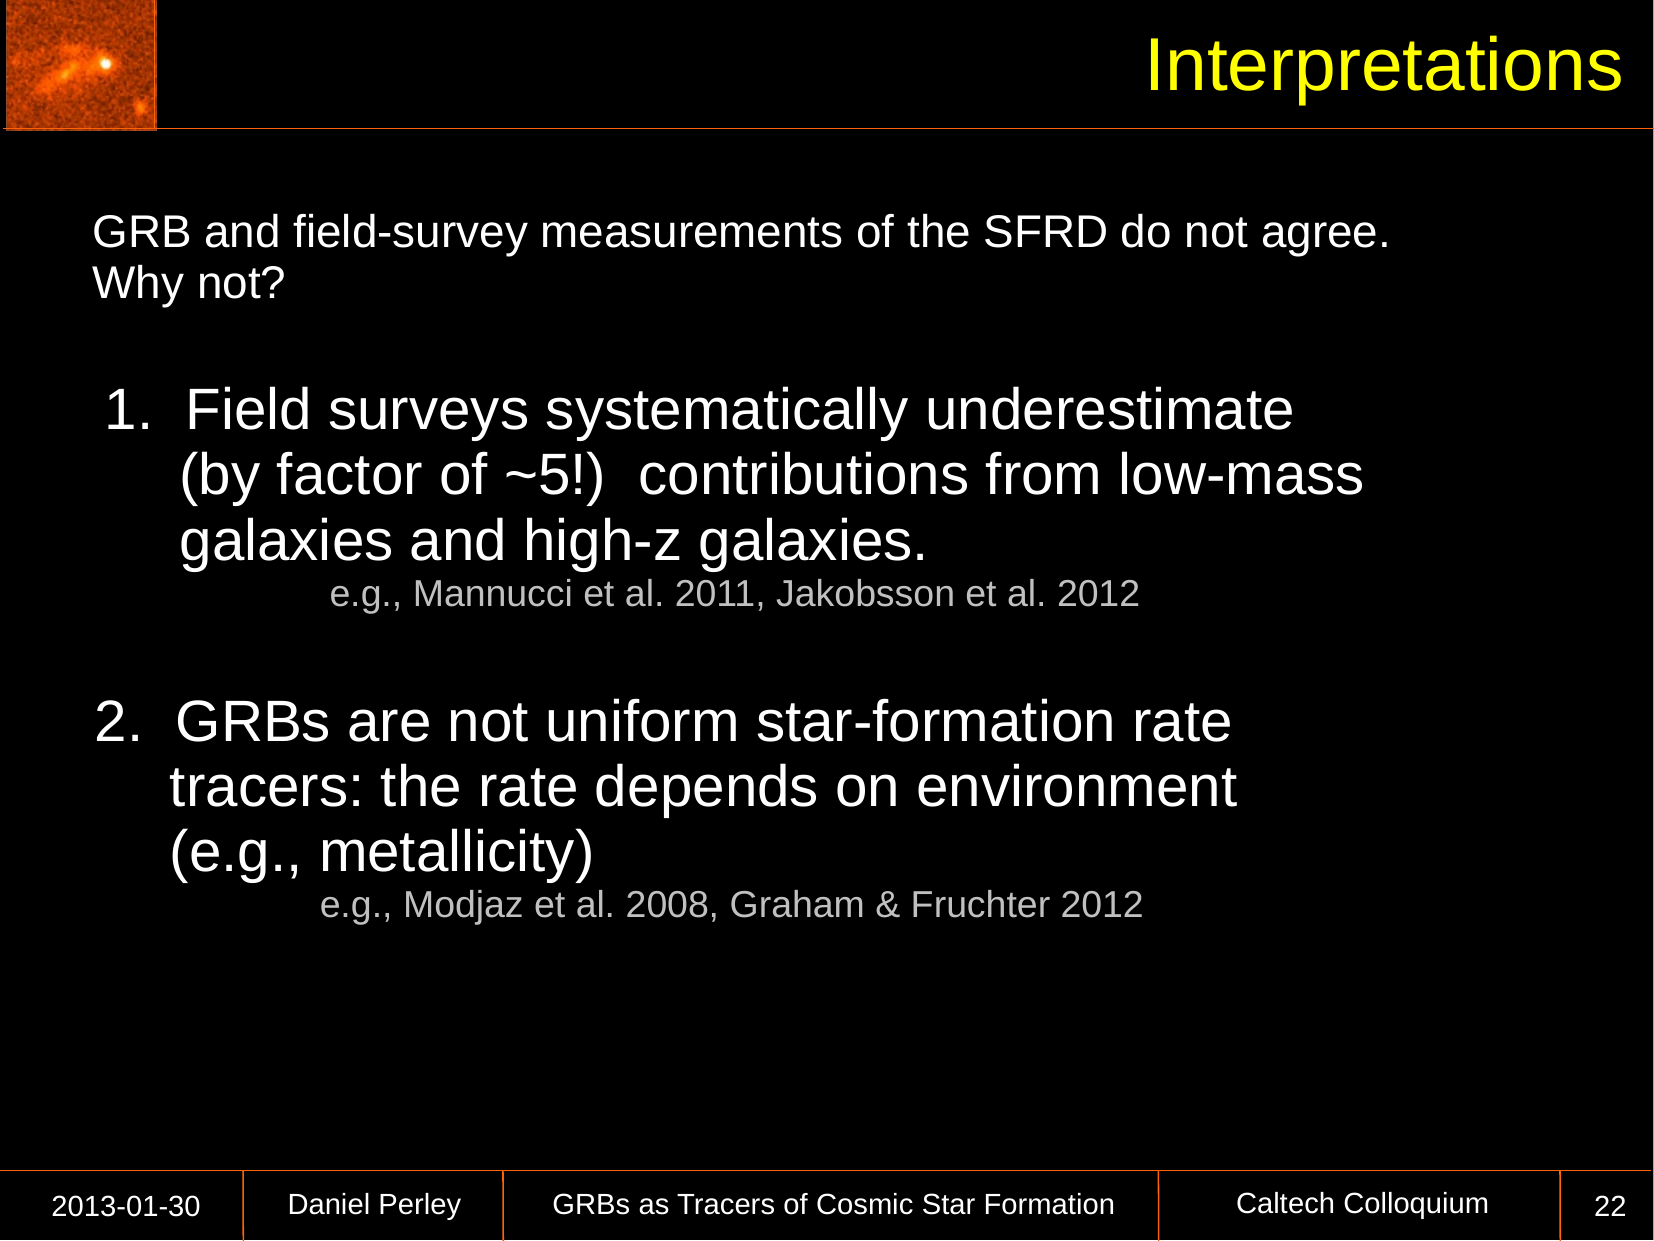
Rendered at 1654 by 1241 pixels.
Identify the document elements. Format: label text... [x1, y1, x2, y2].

text_box 2. GRBs are not uniform star-formation rate tracers: the rate depends on environment (e.g., metallicity) e.g., Modjaz et al. 2008, Graham & Fruchter 2012 [77, 678, 1428, 942]
text_box 1. Field surveys systematically underestimate (by factor of ~5!) contributions from low-mass galaxies and high-z galaxies. e.g., Mannucci et al. 2011, Jakobsson et al. 2012 [86, 366, 1437, 630]
text_box GRB and field-survey measurements of the SFRD do not agree. Why not? [75, 195, 1463, 319]
picture [7, 0, 154, 128]
title Interpretations [187, 21, 1624, 108]
